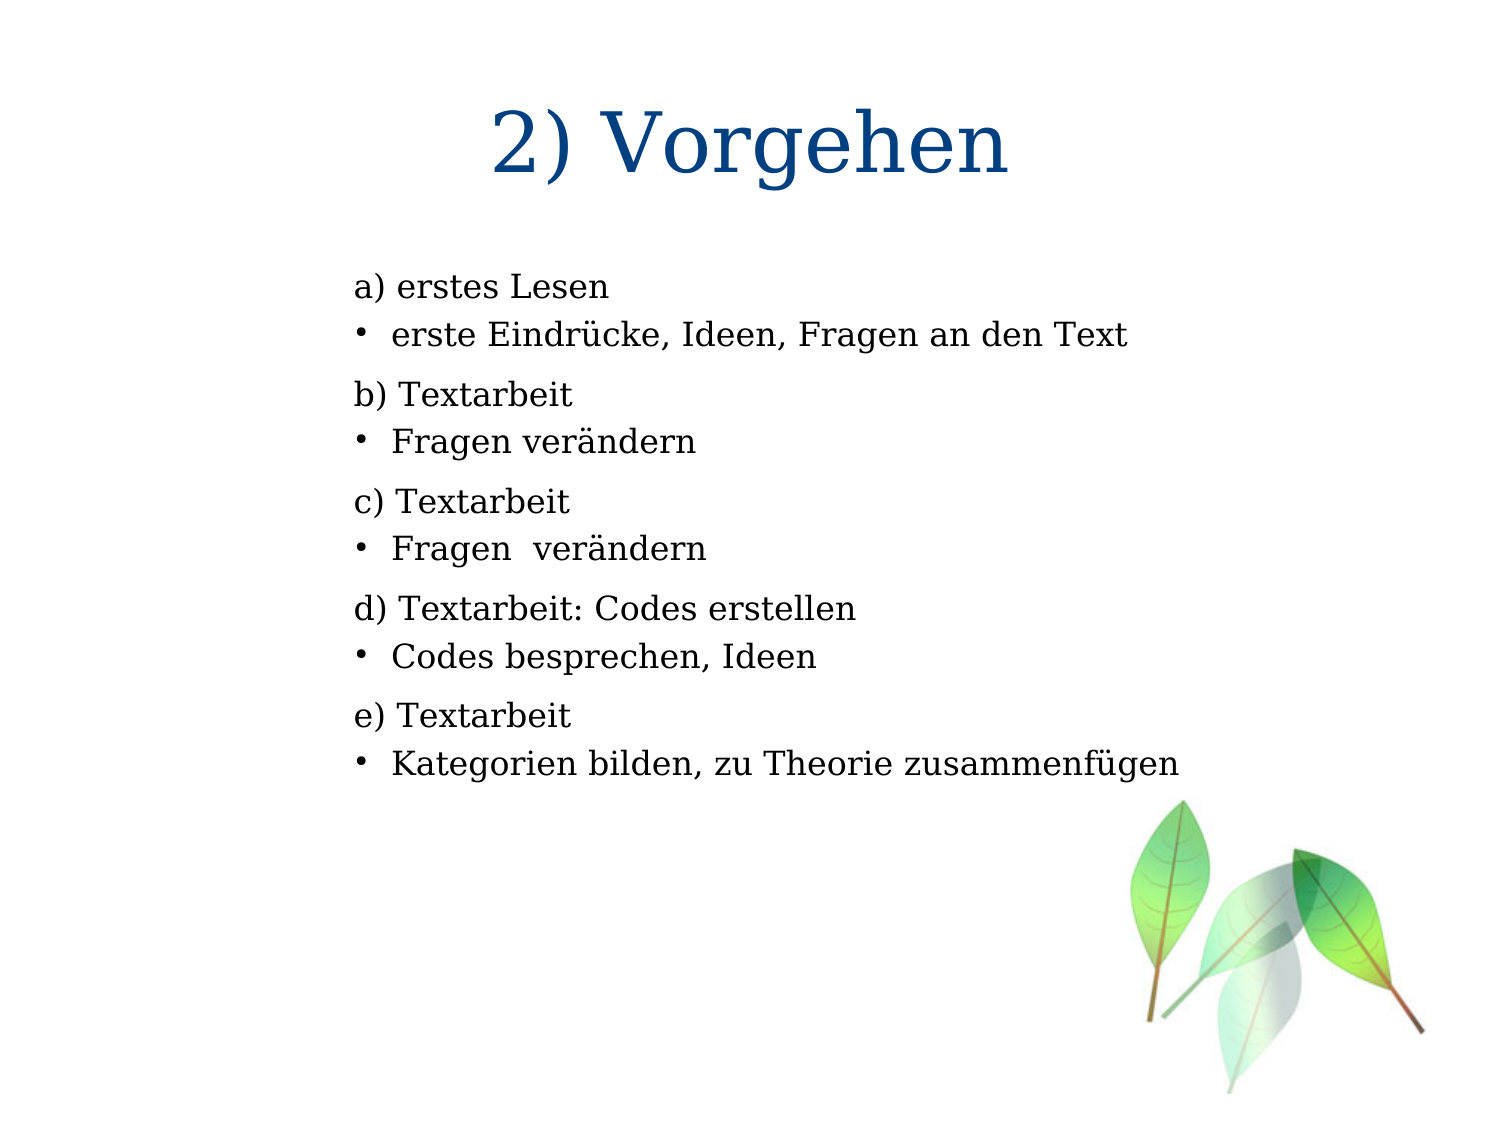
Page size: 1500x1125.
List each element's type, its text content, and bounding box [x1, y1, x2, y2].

title 2) Vorgehen [75, 45, 1426, 233]
text_box a) erstes Lesen erste Eindrücke, Ideen, Fragen an den Text b) Textarbeit Fragen verändern c) Textarbeit Fragen verändern d) Textarbeit: Codes erstellen Codes besprechen, Ideen e) Textarbeit Kategorien bilden, zu Theorie zusammenfügen [265, 267, 1376, 790]
picture [1130, 799, 1426, 1094]
